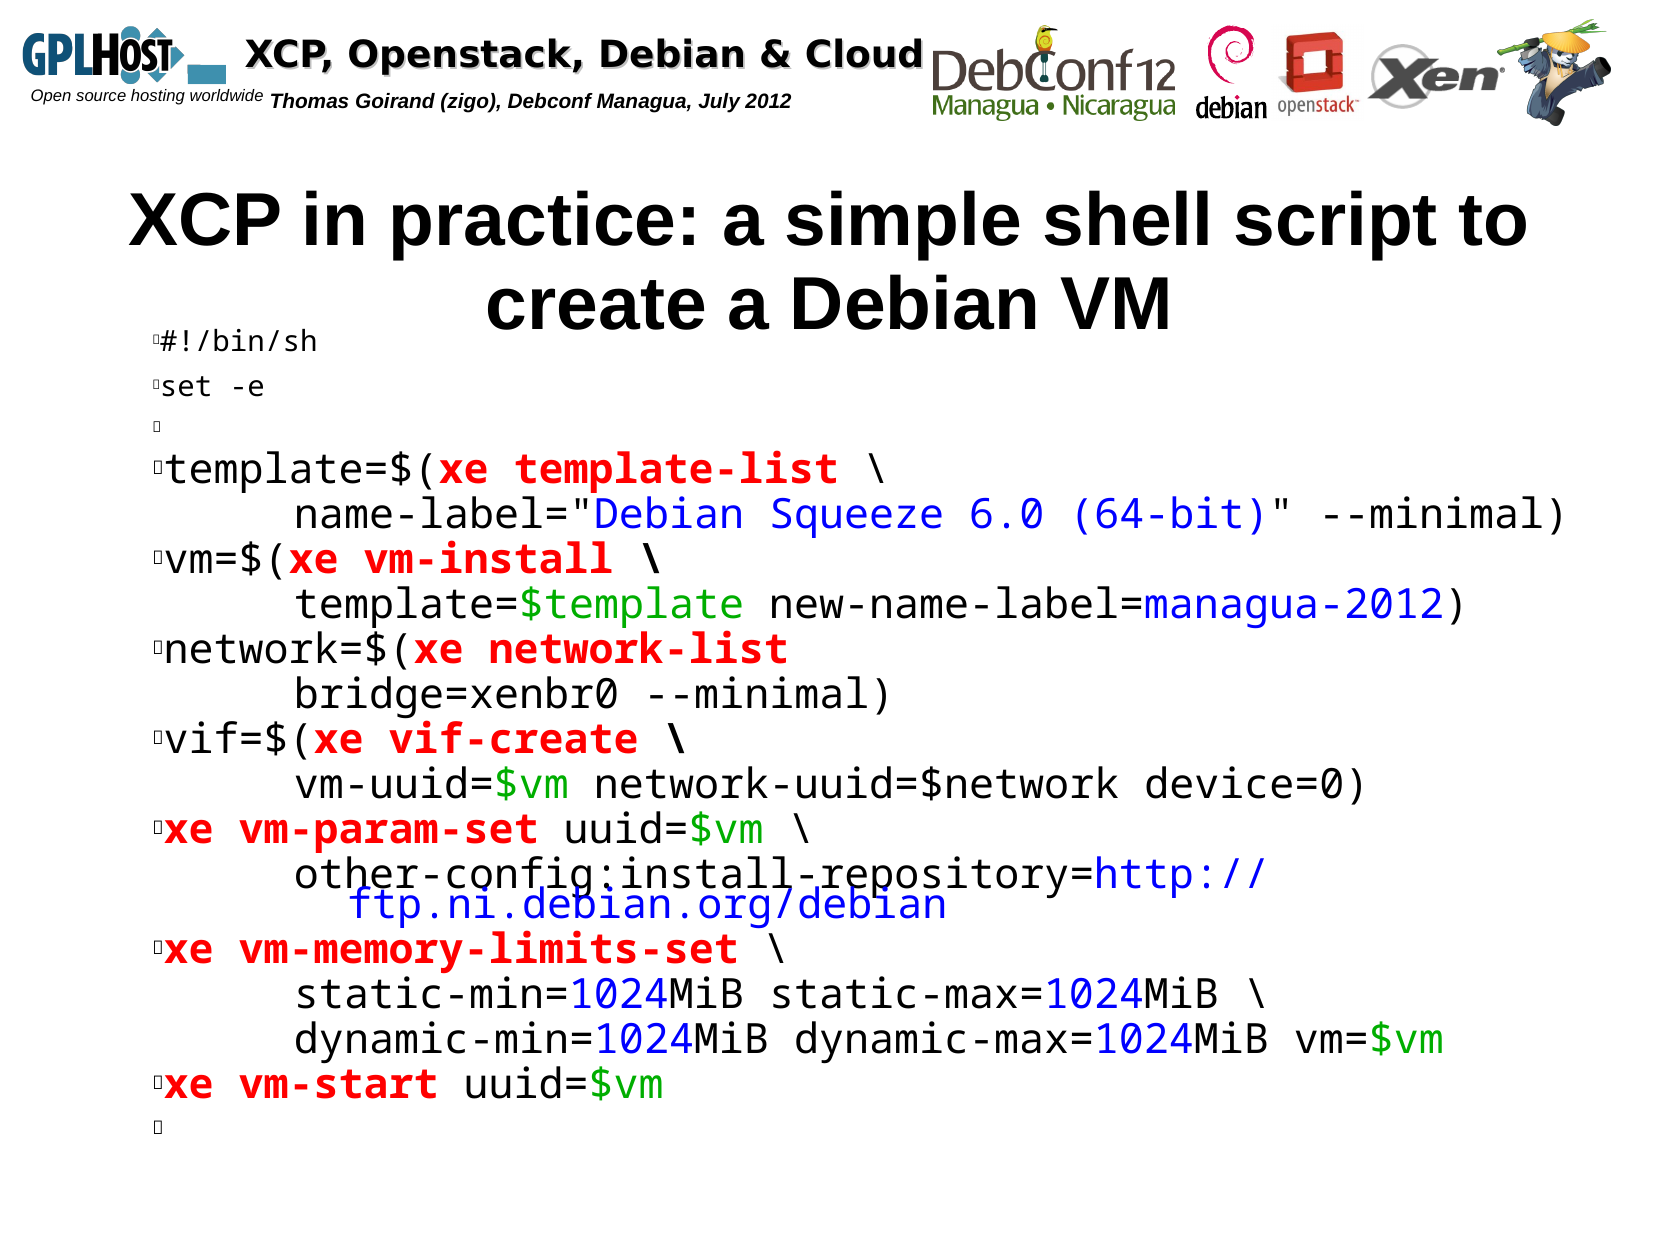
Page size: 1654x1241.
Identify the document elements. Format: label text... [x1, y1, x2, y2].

text_box #!/bin/sh set -e template=$(xe template-list \ name-label="Debian Squeeze 6.0 (64-bit)" --minimal) vm=$(xe vm-install \ template=$template new-name-label=managua-2012) network=$(xe network-list bridge=xenbr0 --minimal) vif=$(xe vif-create \ vm-uuid=$vm network-uuid=$network device=0) xe vm-param-set uuid=$vm \ other-config:install-repository=http://ftp.ni.debian.org/debian xe vm-memory-limits-set \ static-min=1024MiB static-max=1024MiB \ dynamic-min=1024MiB dynamic-max=1024MiB vm=$vm xe vm-start uuid=$vm [134, 322, 1615, 1152]
text_box XCP in practice: a simple shell script to create a Debian VM [103, 170, 1556, 353]
picture [21, 19, 226, 89]
picture [1497, 19, 1611, 126]
picture [1271, 24, 1364, 121]
picture [933, 25, 1175, 121]
